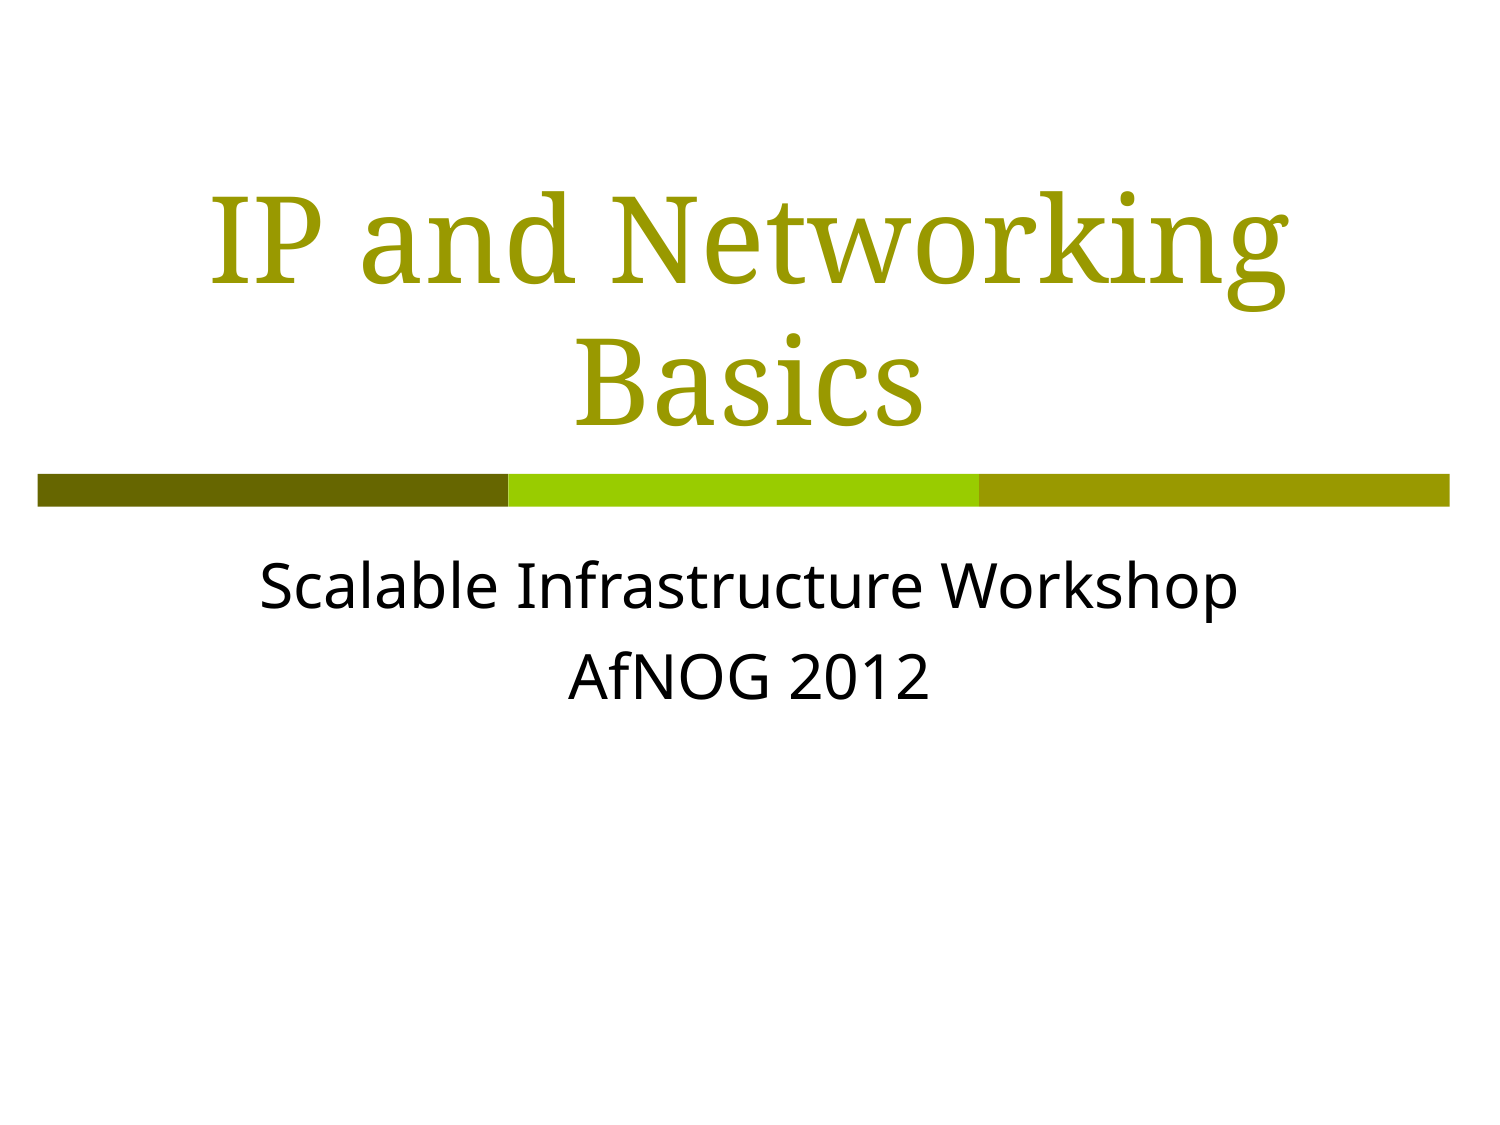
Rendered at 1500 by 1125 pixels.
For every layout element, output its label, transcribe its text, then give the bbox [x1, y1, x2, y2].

title IP and Networking Basics [112, 112, 1388, 462]
text_box Scalable Infrastructure Workshop AfNOG 2012 [225, 536, 1276, 899]
